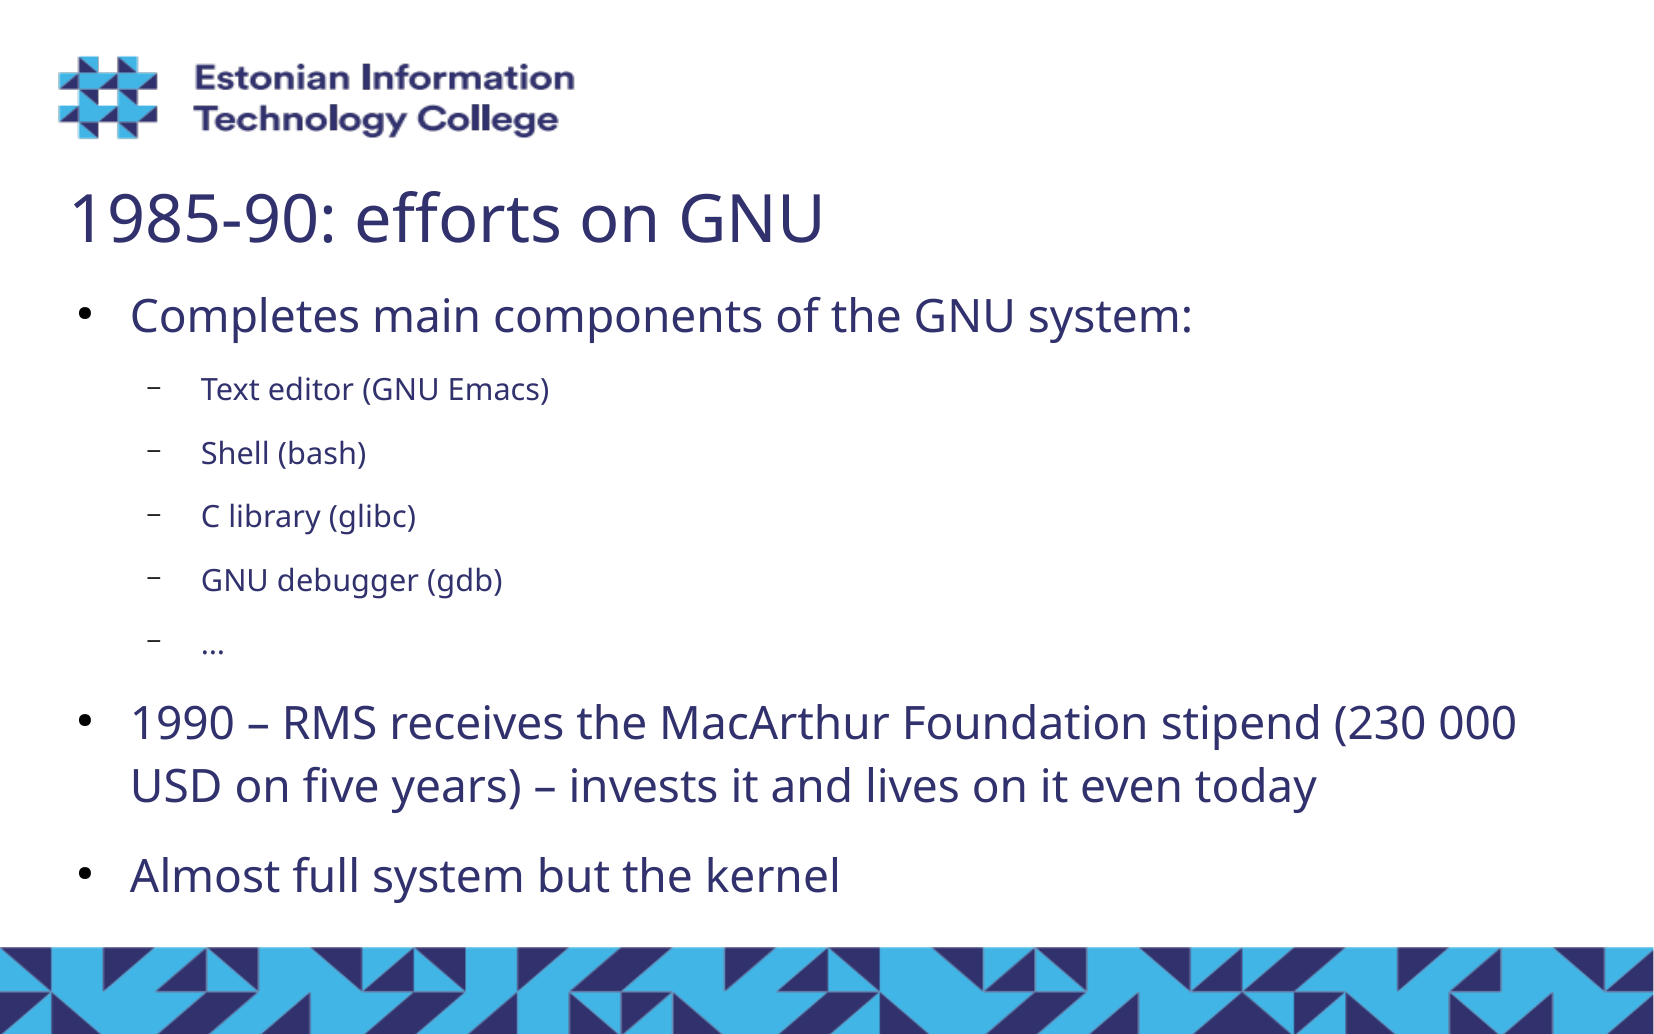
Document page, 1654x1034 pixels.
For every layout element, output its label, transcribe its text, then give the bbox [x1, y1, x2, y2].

title 1985-90: efforts on GNU [68, 147, 1536, 283]
list Completes main components of the GNU system: Text editor (GNU Emacs) Shell (bash) C library (glibc) GNU debugger (gdb) … 1990 – RMS receives the MacArthur Foundation stipend (230 000 USD on five years) – invests it and lives on it even today Almost full system but the kernel [59, 283, 1595, 936]
